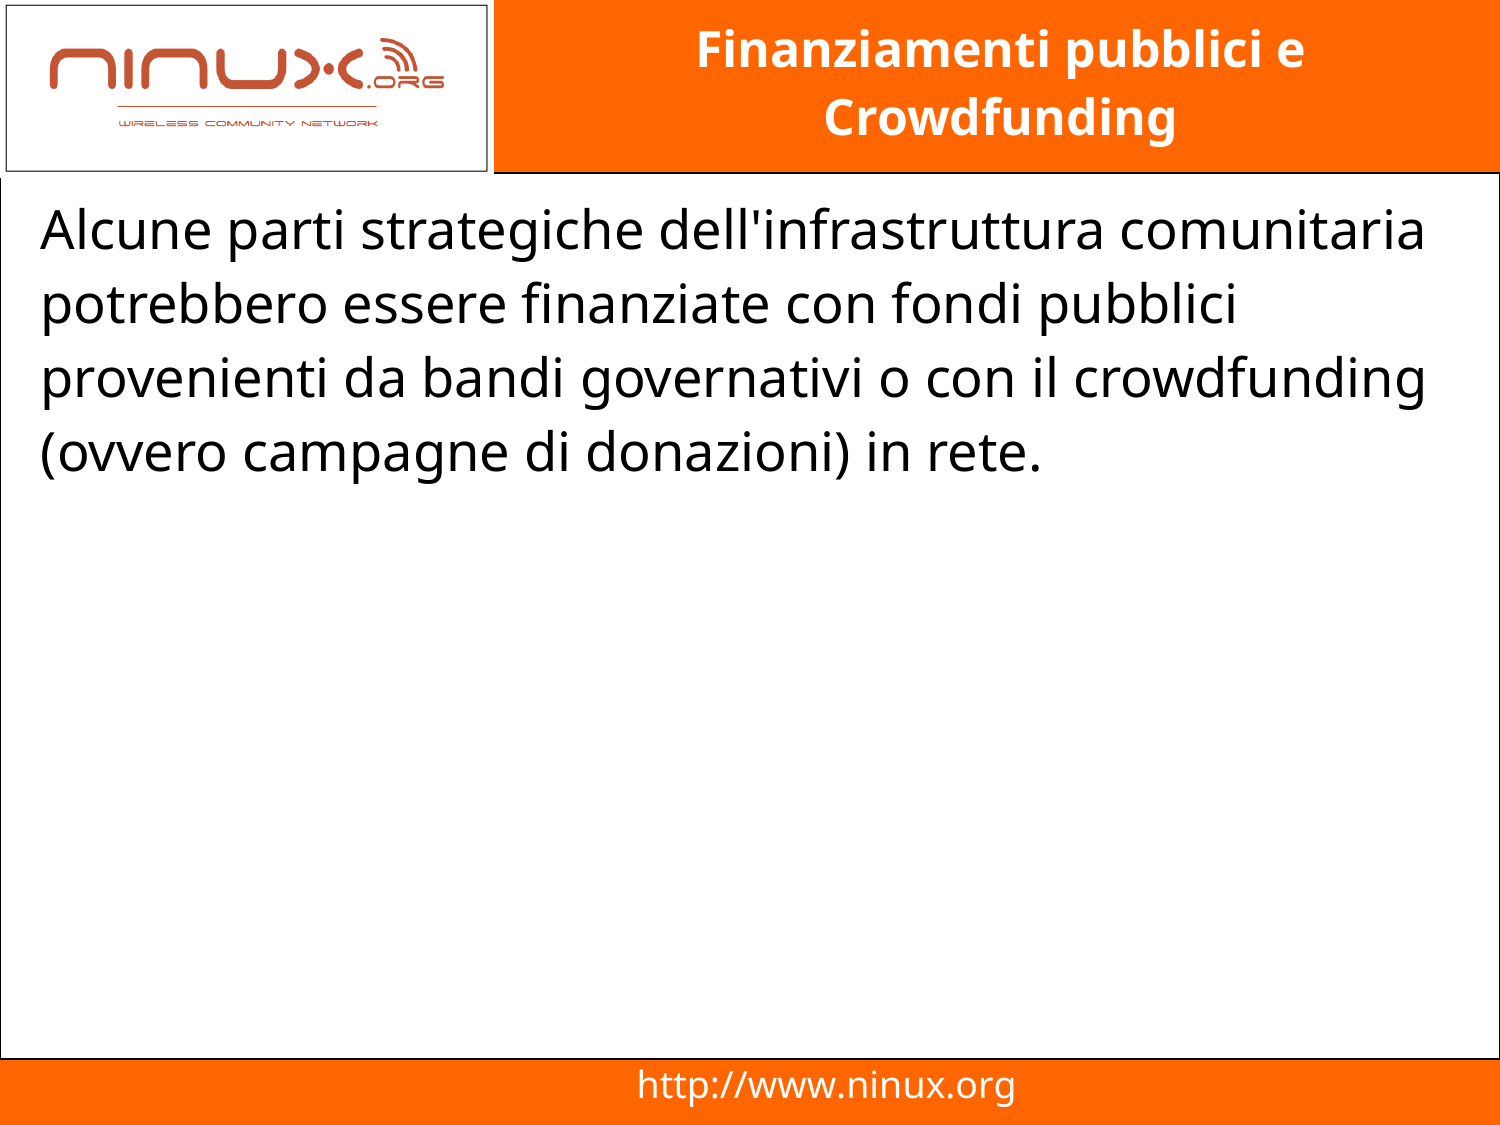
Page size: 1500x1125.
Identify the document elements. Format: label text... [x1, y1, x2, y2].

title Finanziamenti pubblici e Crowdfunding [501, 0, 1500, 165]
text_box http://www.ninux.org [621, 1053, 1159, 1125]
picture [0, 0, 494, 178]
list Alcune parti strategiche dell'infrastruttura comunitaria potrebbero essere finanziate con fondi pubblici provenienti da bandi governativi o con il crowdfunding (ovvero campagne di donazioni) in rete. [25, 183, 1447, 1004]
